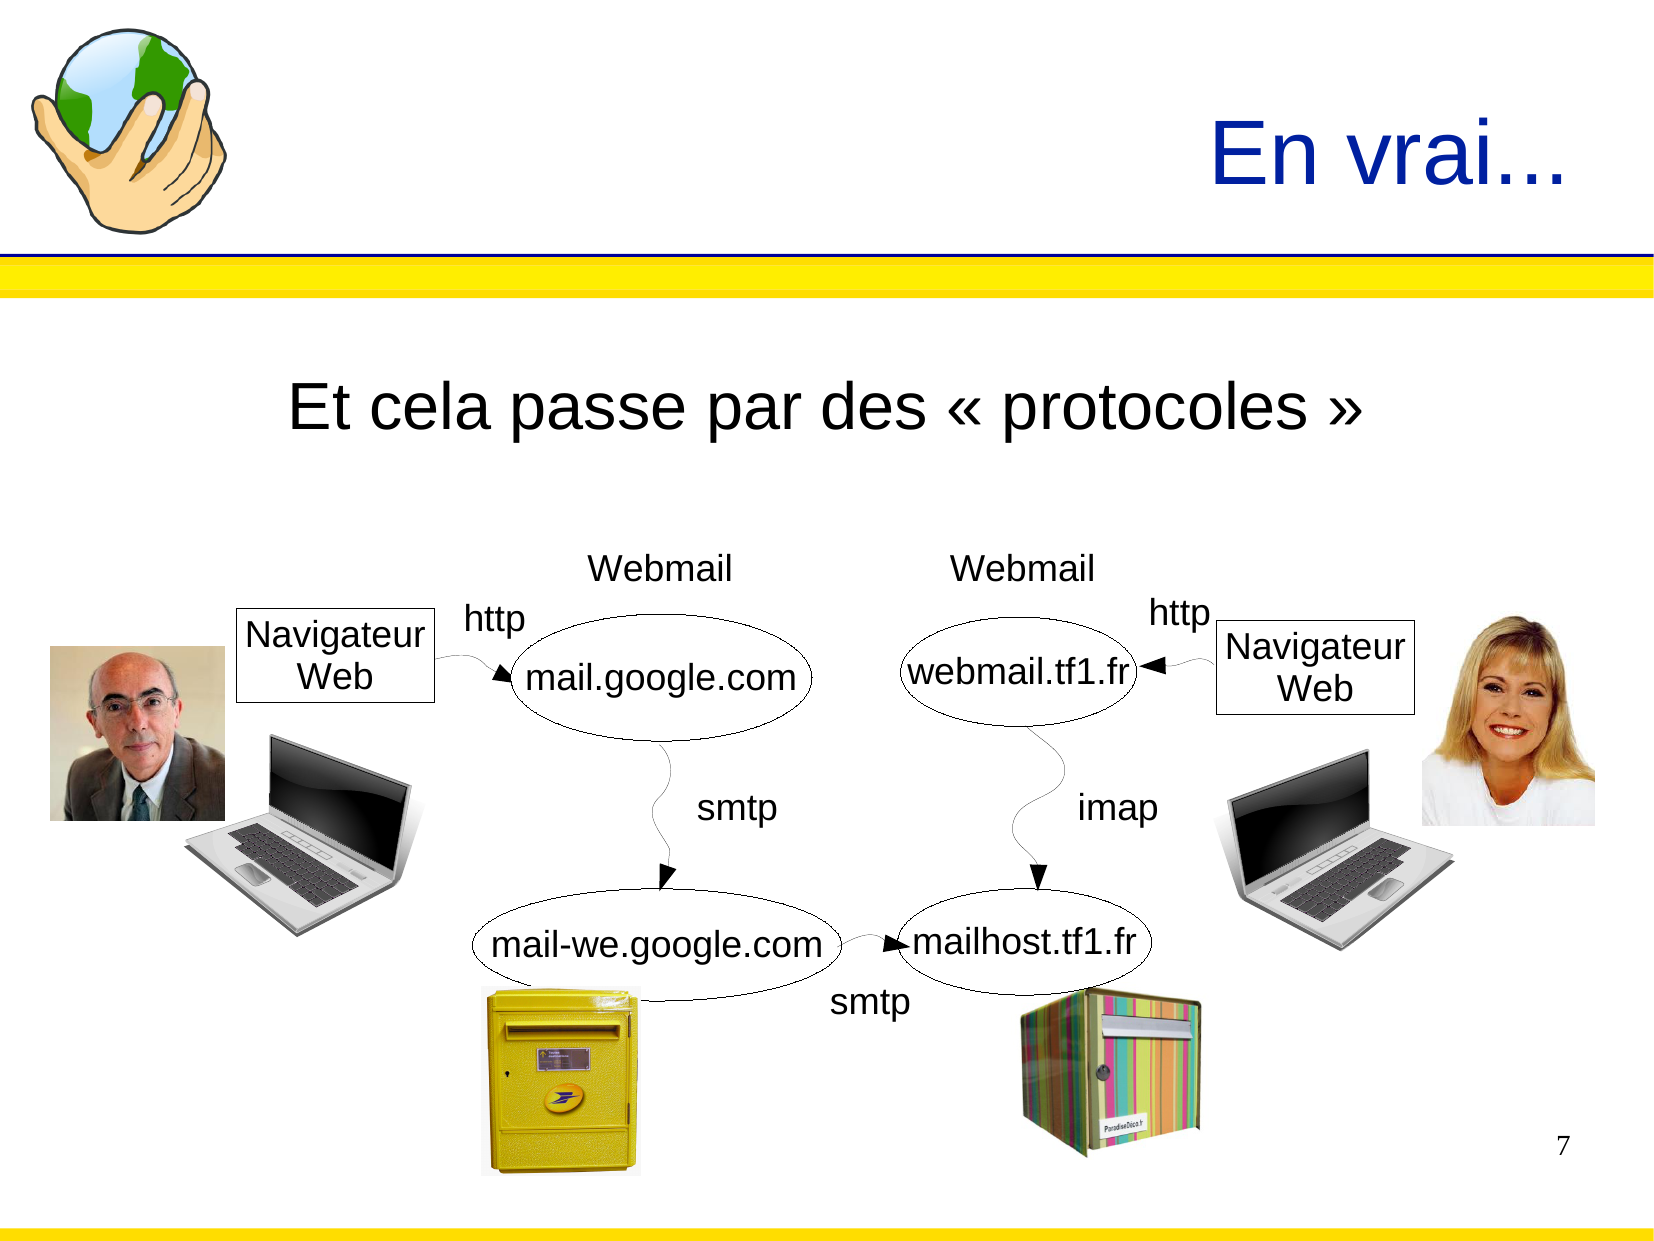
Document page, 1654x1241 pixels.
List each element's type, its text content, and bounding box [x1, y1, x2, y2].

text_box mailhost.tf1.fr [897, 888, 1152, 996]
text_box mail-we.google.com [472, 888, 842, 1002]
text_box Navigateur Web [1216, 620, 1415, 715]
picture [11, 14, 246, 248]
text_box webmail.tf1.fr [900, 617, 1137, 727]
picture [50, 646, 432, 942]
picture [1207, 611, 1595, 957]
text_box http [1133, 583, 1311, 674]
picture [481, 986, 641, 1176]
text_box mail.google.com [510, 614, 813, 742]
picture [969, 982, 1261, 1161]
text_box smtp [814, 973, 926, 1031]
text_box Navigateur Web [236, 608, 435, 703]
text_box Webmail [572, 539, 747, 609]
title En vrai... [372, 49, 1571, 257]
text_box imap [1062, 779, 1174, 837]
text_box smtp [682, 779, 793, 837]
text_box Webmail [935, 539, 1110, 609]
text_box http [448, 590, 541, 648]
subtitle Et cela passe par des « protocoles » [82, 307, 1571, 505]
